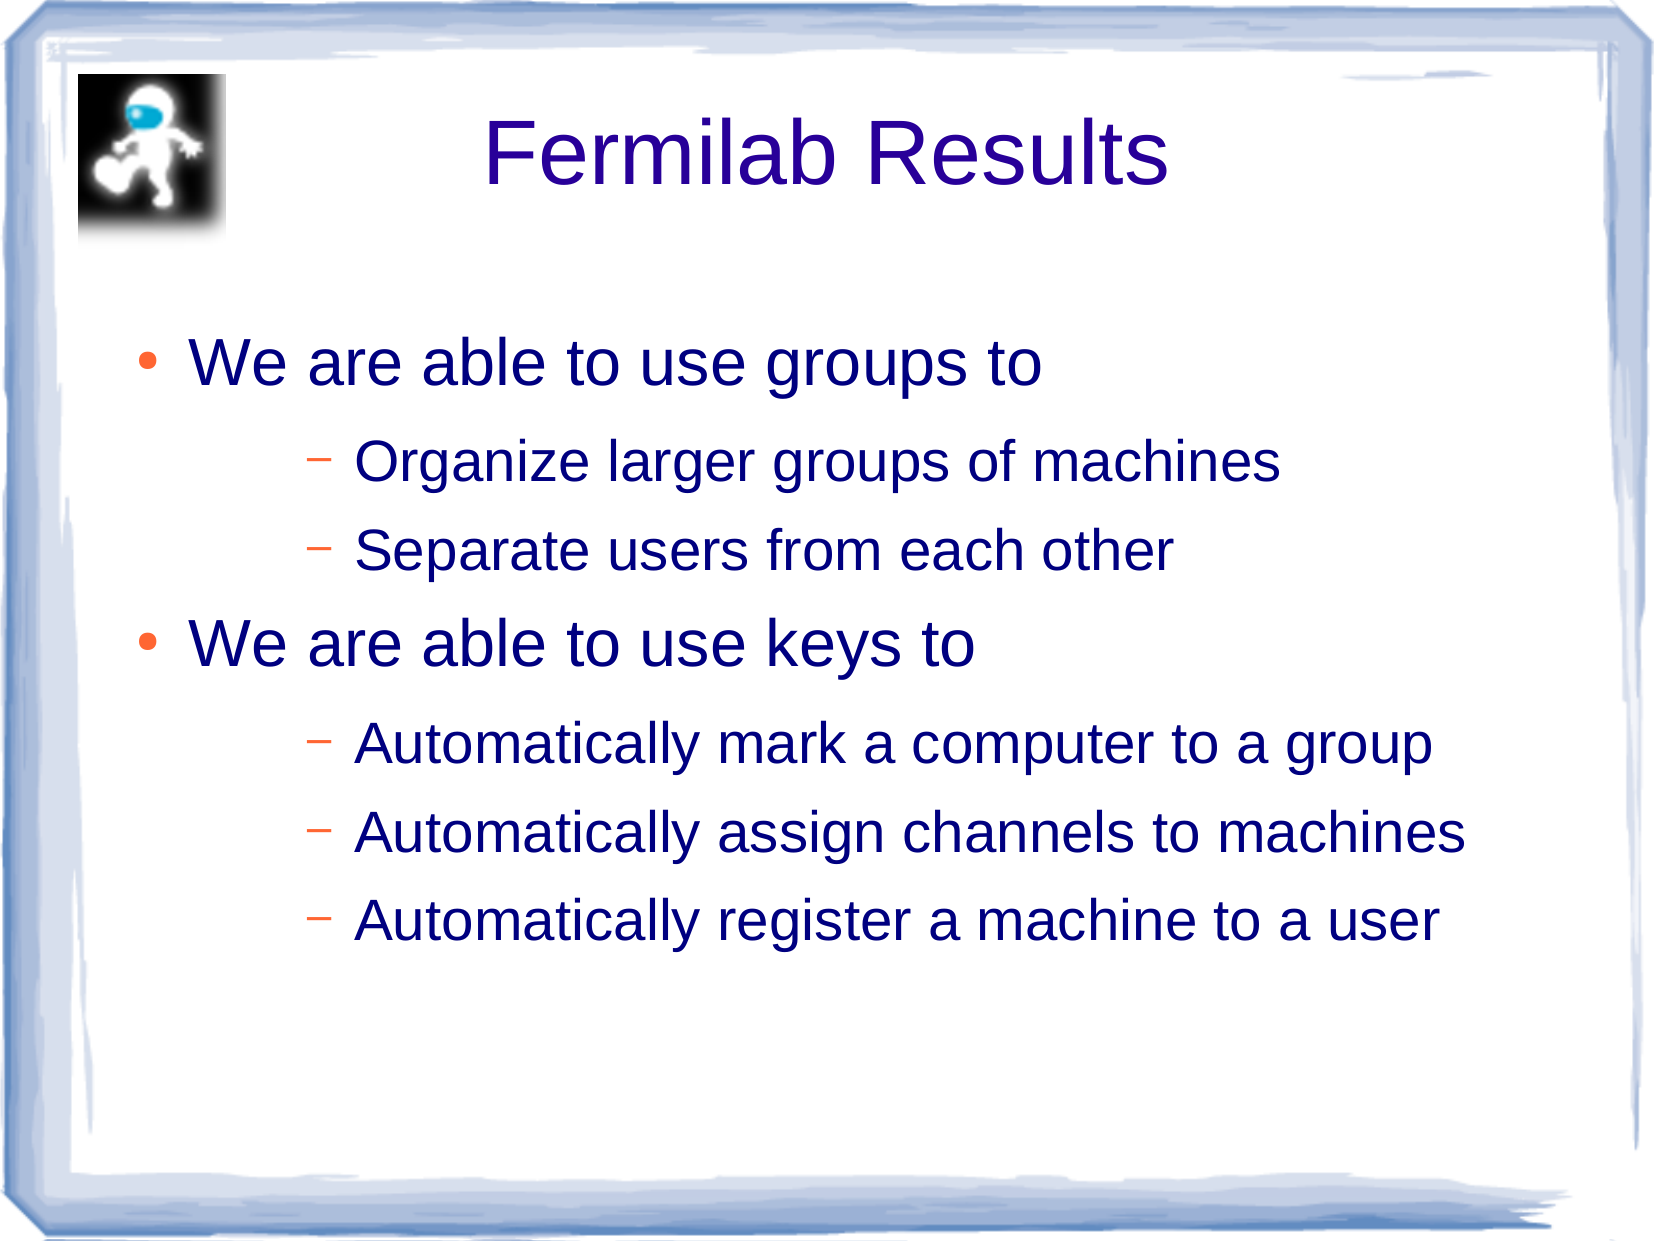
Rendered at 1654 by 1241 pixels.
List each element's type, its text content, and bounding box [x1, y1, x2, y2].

title Fermilab Results [82, 49, 1571, 257]
picture [0, 0, 1654, 1241]
list We are able to use groups to Organize larger groups of machines Separate users from each other We are able to use keys to Automatically mark a computer to a group Automatically assign channels to machines Automatically register a machine to a user [118, 324, 1571, 1004]
